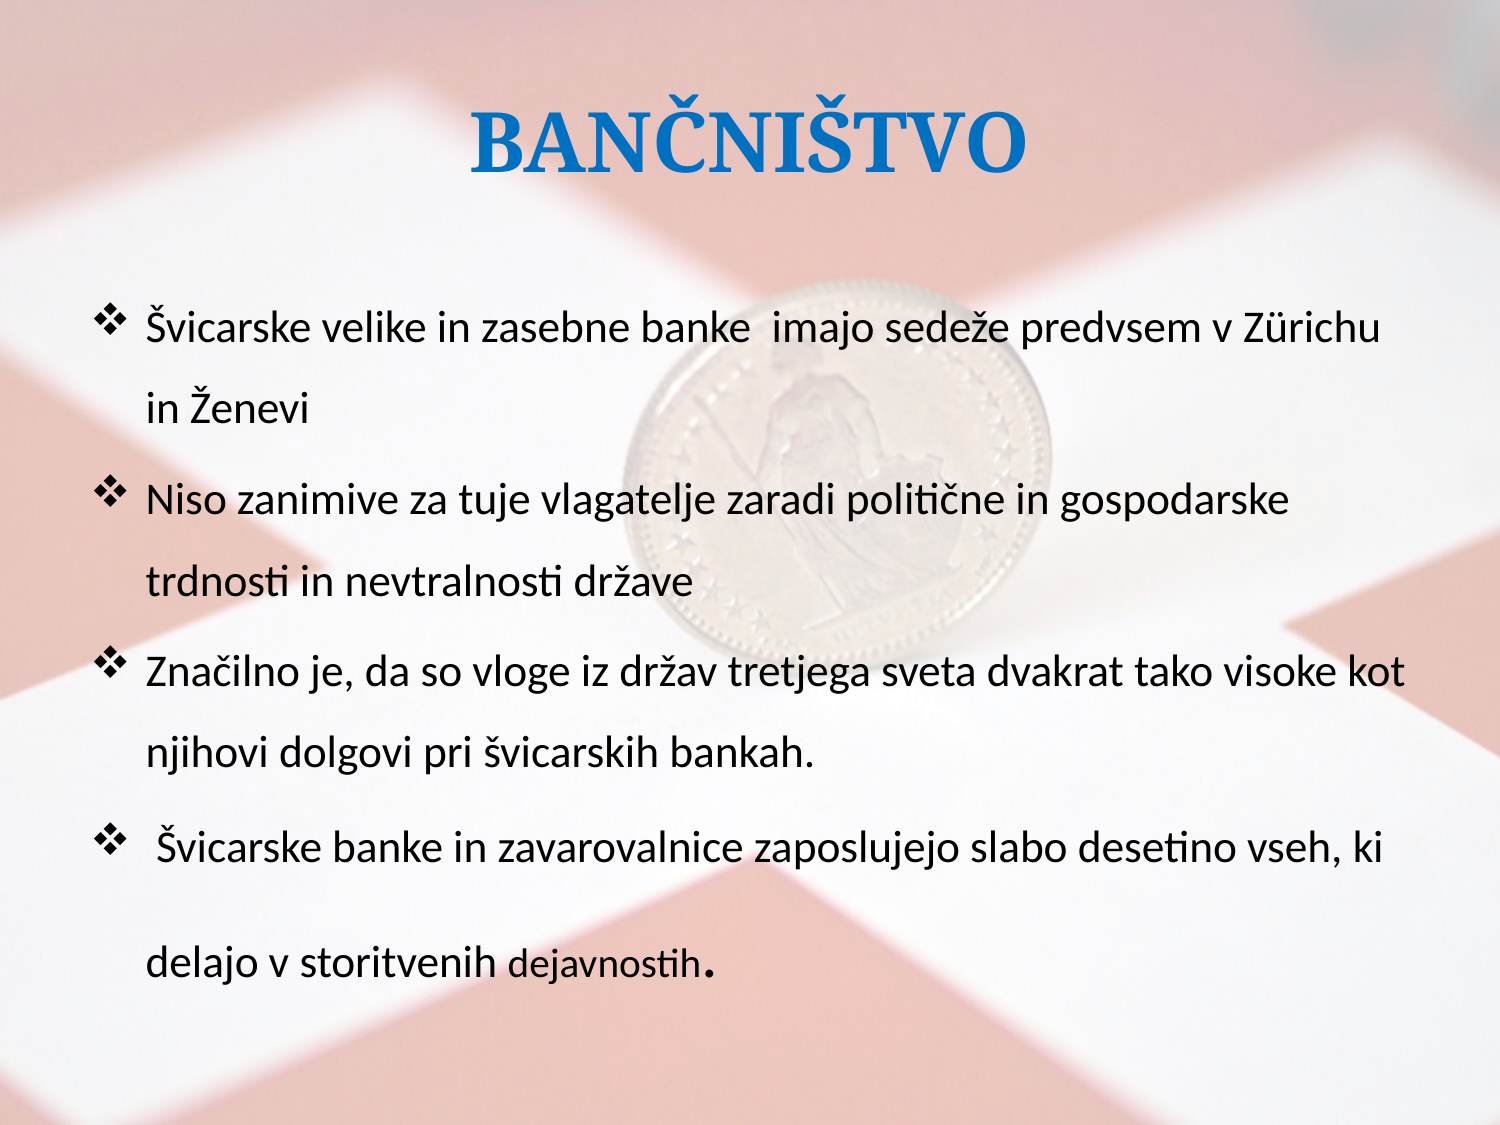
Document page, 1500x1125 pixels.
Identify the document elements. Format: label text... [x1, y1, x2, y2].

title bančništvo [75, 45, 1425, 233]
list Švicarske velike in zasebne banke imajo sedeže predvsem v Zürichu in Ženevi Niso zanimive za tuje vlagatelje zaradi politične in gospodarske trdnosti in nevtralnosti države Značilno je, da so vloge iz držav tretjega sveta dvakrat tako visoke kot njihovi dolgovi pri švicarskih bankah. Švicarske banke in zavarovalnice zaposlujejo slabo desetino vseh, ki delajo v storitvenih dejavnostih. [75, 262, 1425, 1005]
